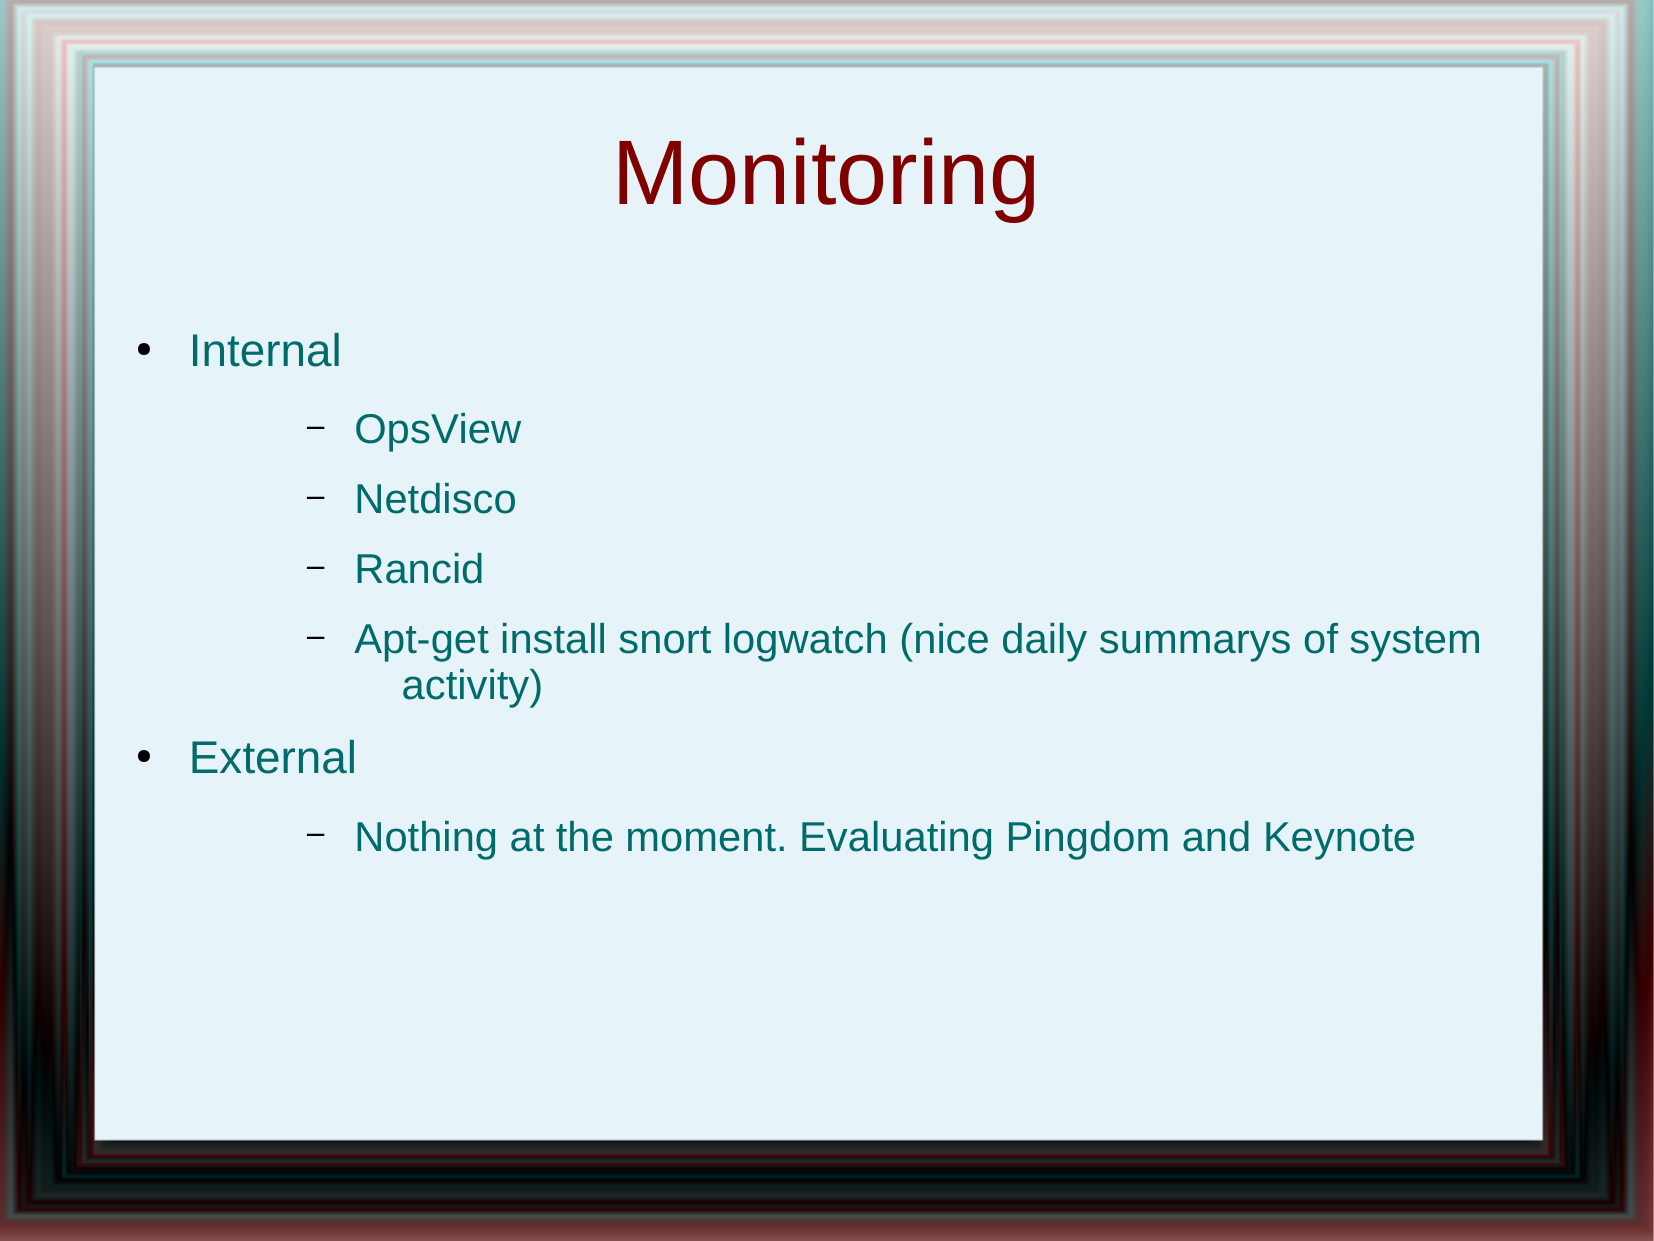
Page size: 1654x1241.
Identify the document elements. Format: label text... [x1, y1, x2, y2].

title Monitoring [118, 95, 1536, 250]
list Internal OpsView Netdisco Rancid Apt-get install snort logwatch (nice daily summarys of system activity) External Nothing at the moment. Evaluating Pingdom and Keynote [118, 324, 1506, 1129]
picture [0, 0, 1654, 1241]
